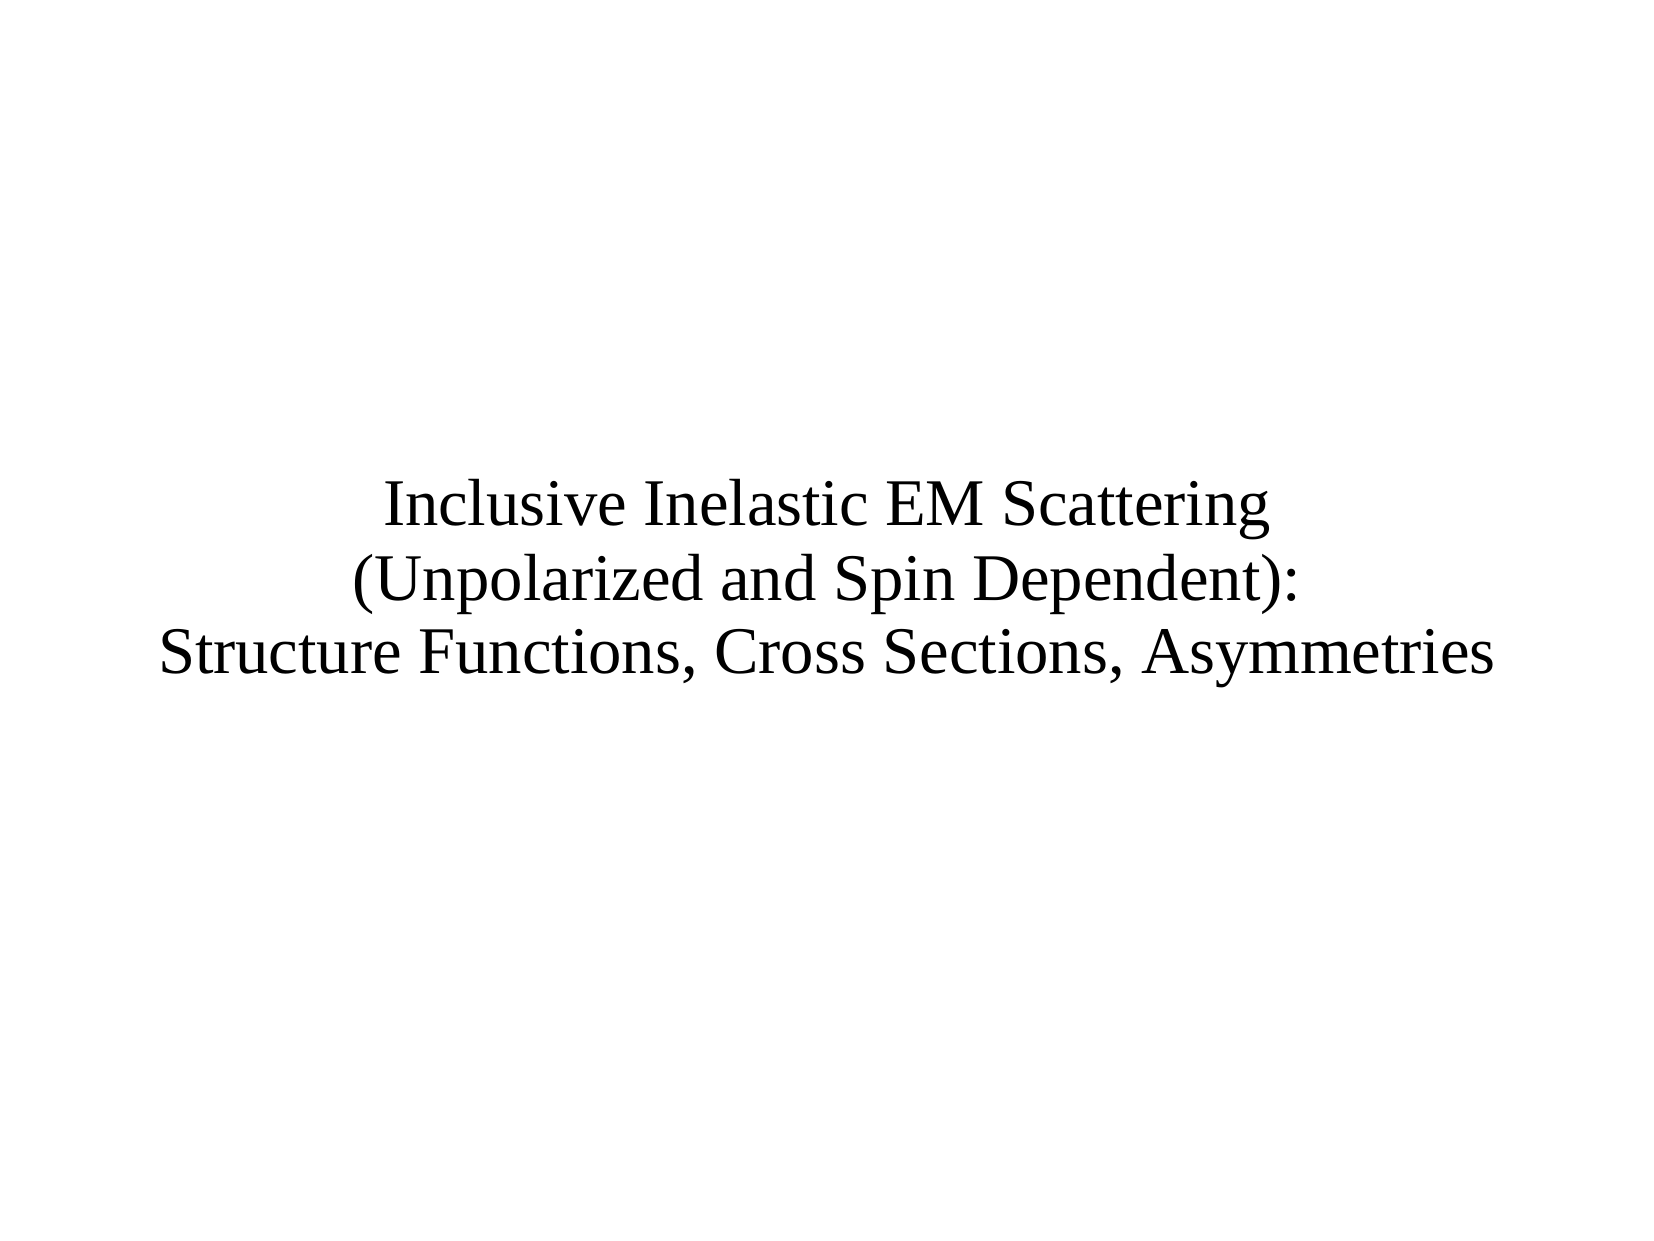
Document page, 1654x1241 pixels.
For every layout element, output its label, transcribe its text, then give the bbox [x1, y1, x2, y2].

subtitle Inclusive Inelastic EM Scattering (Unpolarized and Spin Dependent): Structure Functions, Cross Sections, Asymmetries [121, 102, 1534, 1127]
